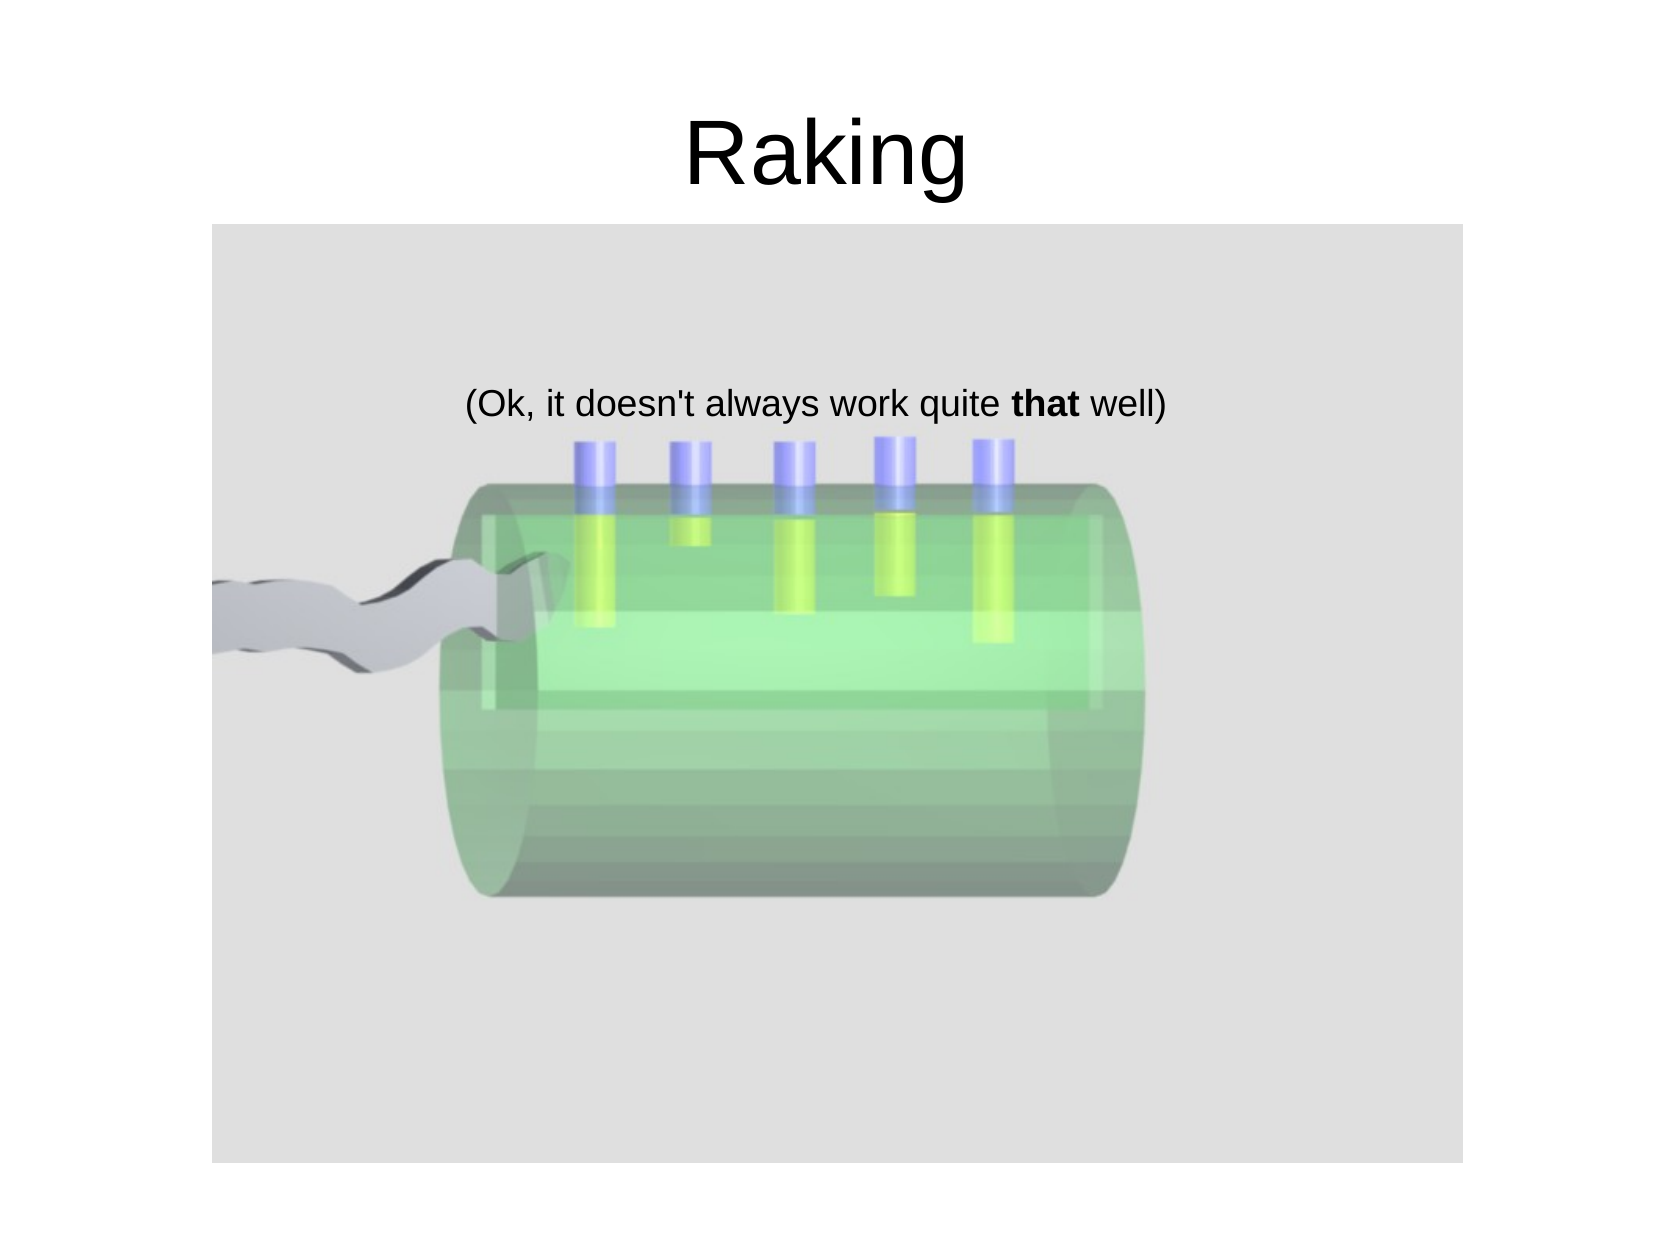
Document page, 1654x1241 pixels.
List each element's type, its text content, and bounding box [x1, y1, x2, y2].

title Raking [82, 56, 1571, 250]
text_box (Ok, it doesn't always work quite that well) [450, 375, 1238, 432]
picture [212, 224, 1463, 1163]
